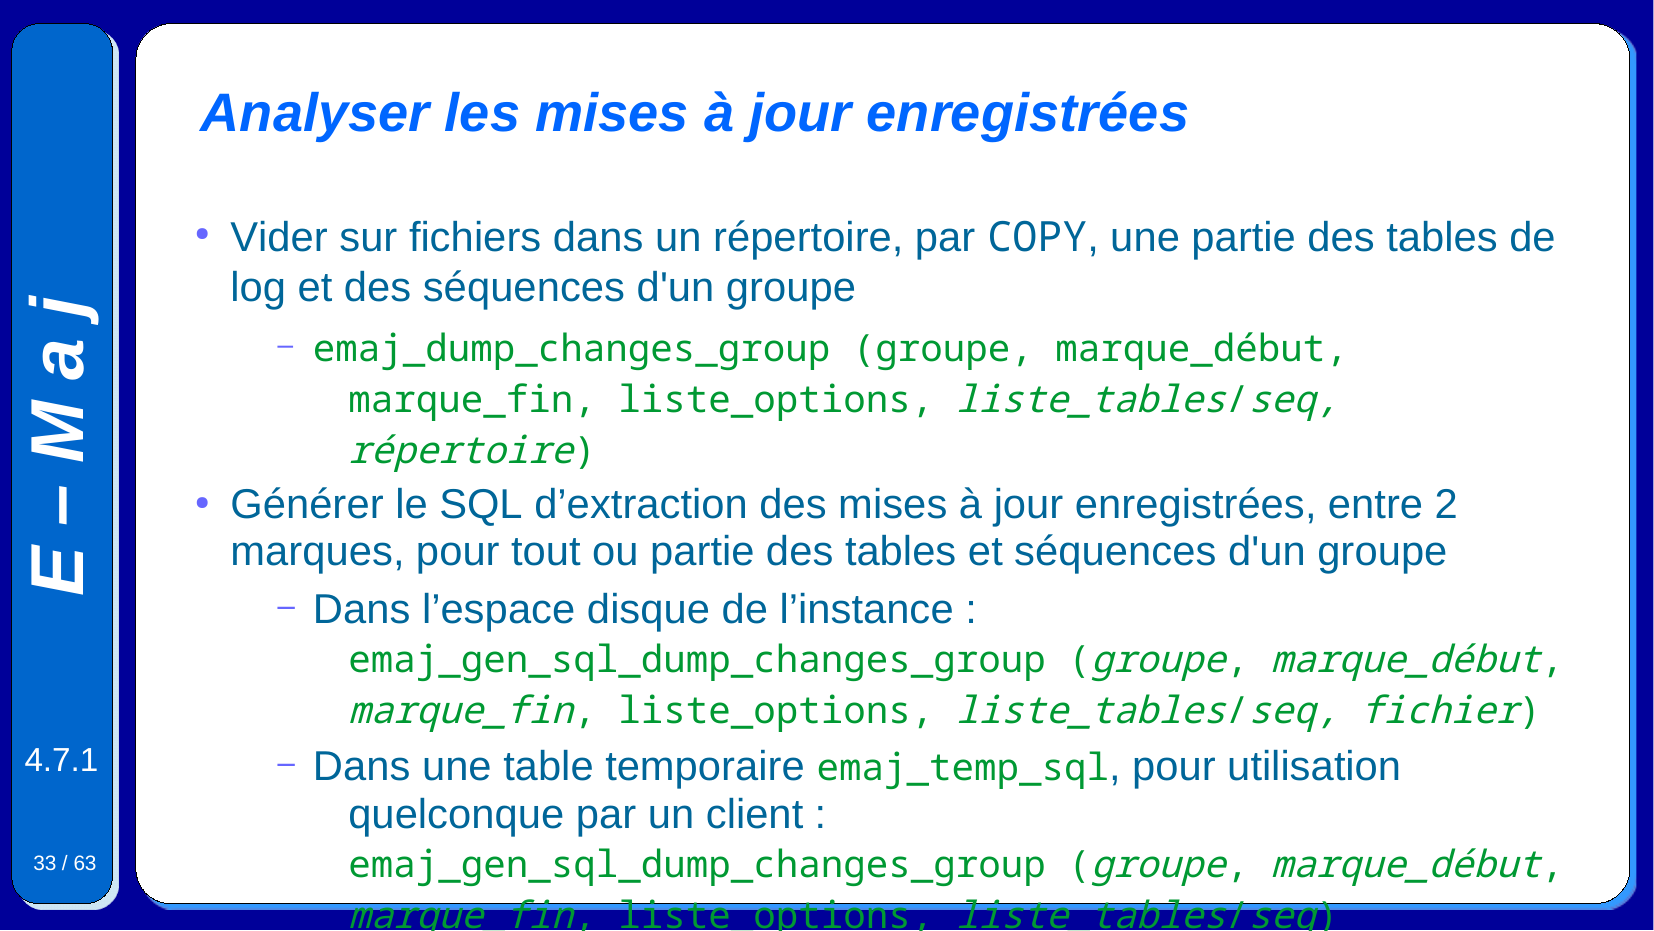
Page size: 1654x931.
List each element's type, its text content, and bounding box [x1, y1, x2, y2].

title Analyser les mises à jour enregistrées [200, 34, 1575, 191]
list Vider sur fichiers dans un répertoire, par COPY, une partie des tables de log et des séquences d'un groupe emaj_dump_changes_group (groupe, marque_début, marque_fin, liste_options, liste_tables/seq, répertoire) Générer le SQL d’extraction des mises à jour enregistrées, entre 2 marques, pour tout ou partie des tables et séquences d'un groupe Dans l’espace disque de l’instance : emaj_gen_sql_dump_changes_group (groupe, marque_début, marque_fin, liste_options, liste_tables/seq, fichier) Dans une table temporaire emaj_temp_sql, pour utilisation quelconque par un client : emaj_gen_sql_dump_changes_group (groupe, marque_début, marque_fin, liste_options, liste_tables/seq) [177, 206, 1587, 881]
